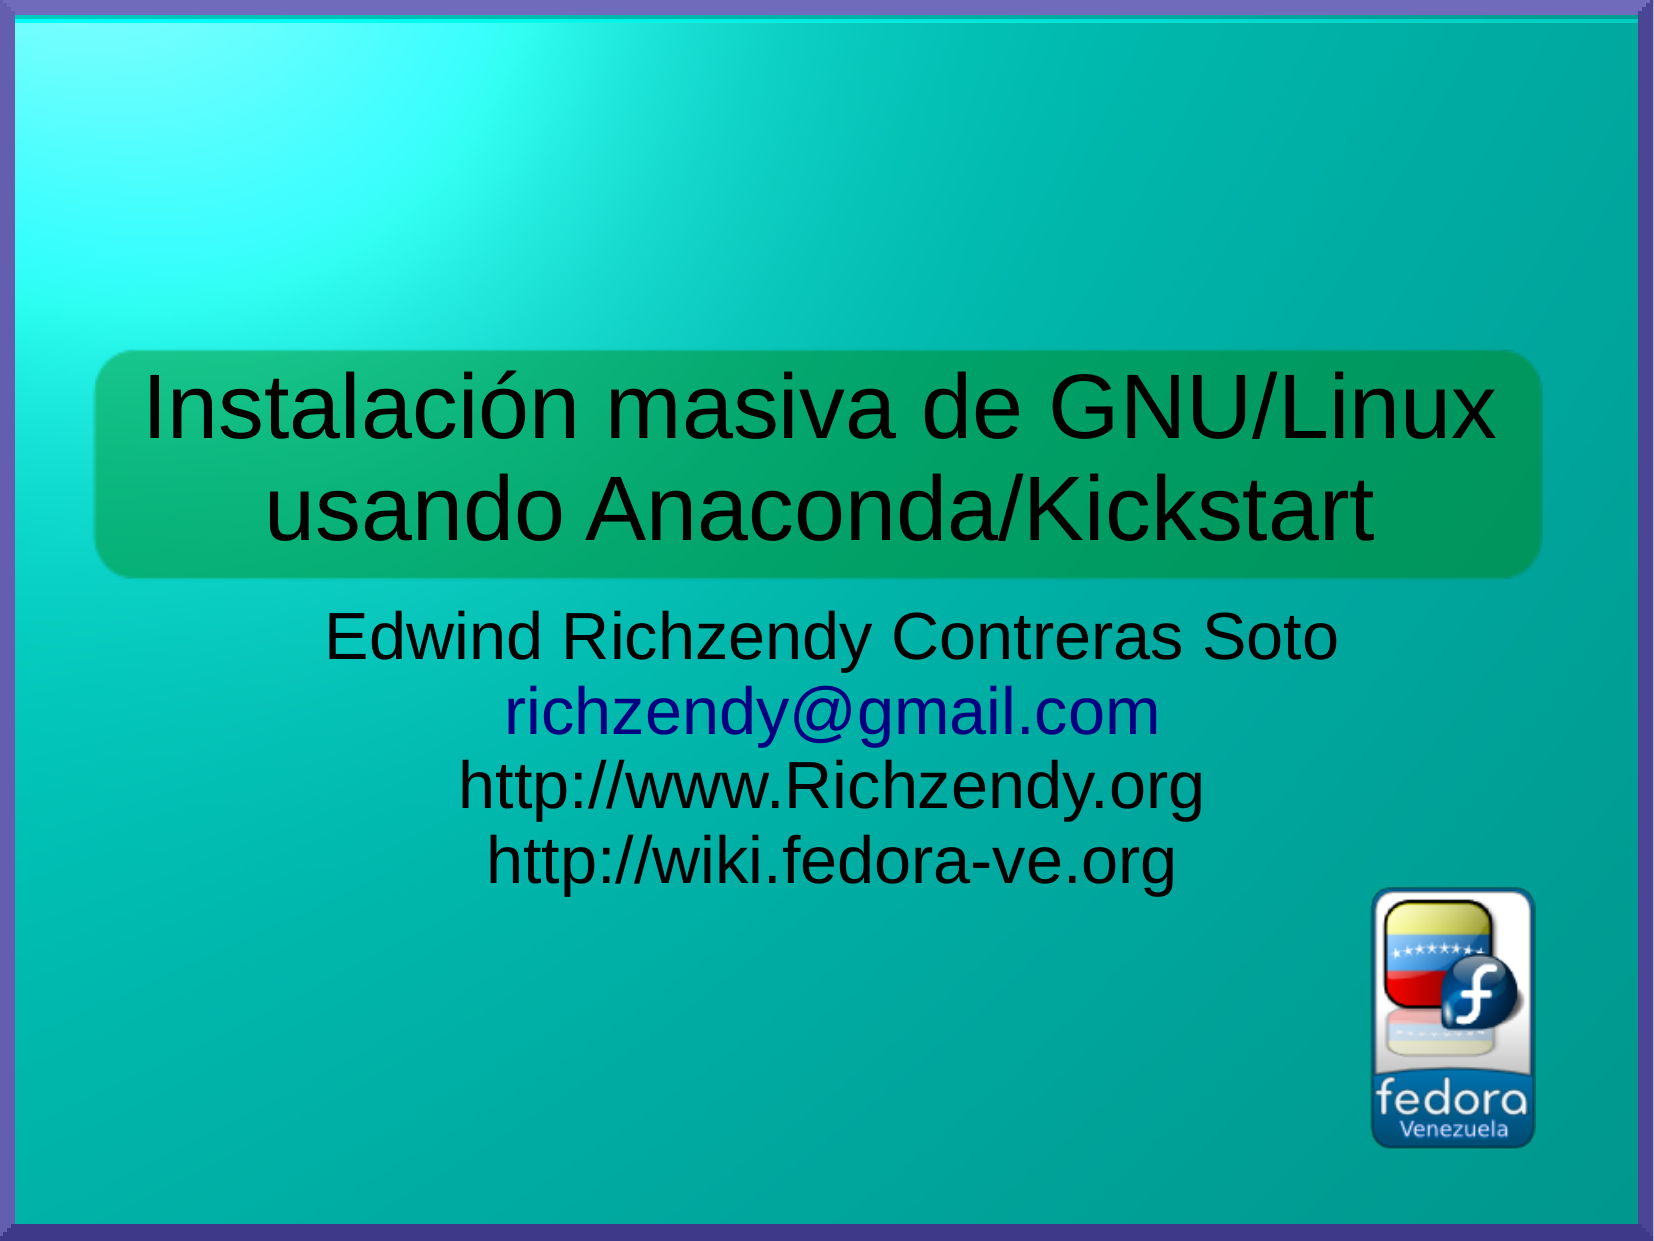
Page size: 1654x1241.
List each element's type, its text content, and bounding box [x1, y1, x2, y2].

text_box Edwind Richzendy Contreras Soto richzendy@gmail.com http://www.Richzendy.org http://wiki.fedora-ve.org [88, 463, 1577, 1034]
title Instalación masiva de GNU/Linux usando Anaconda/Kickstart [76, 354, 1565, 562]
picture [0, 0, 1654, 1241]
